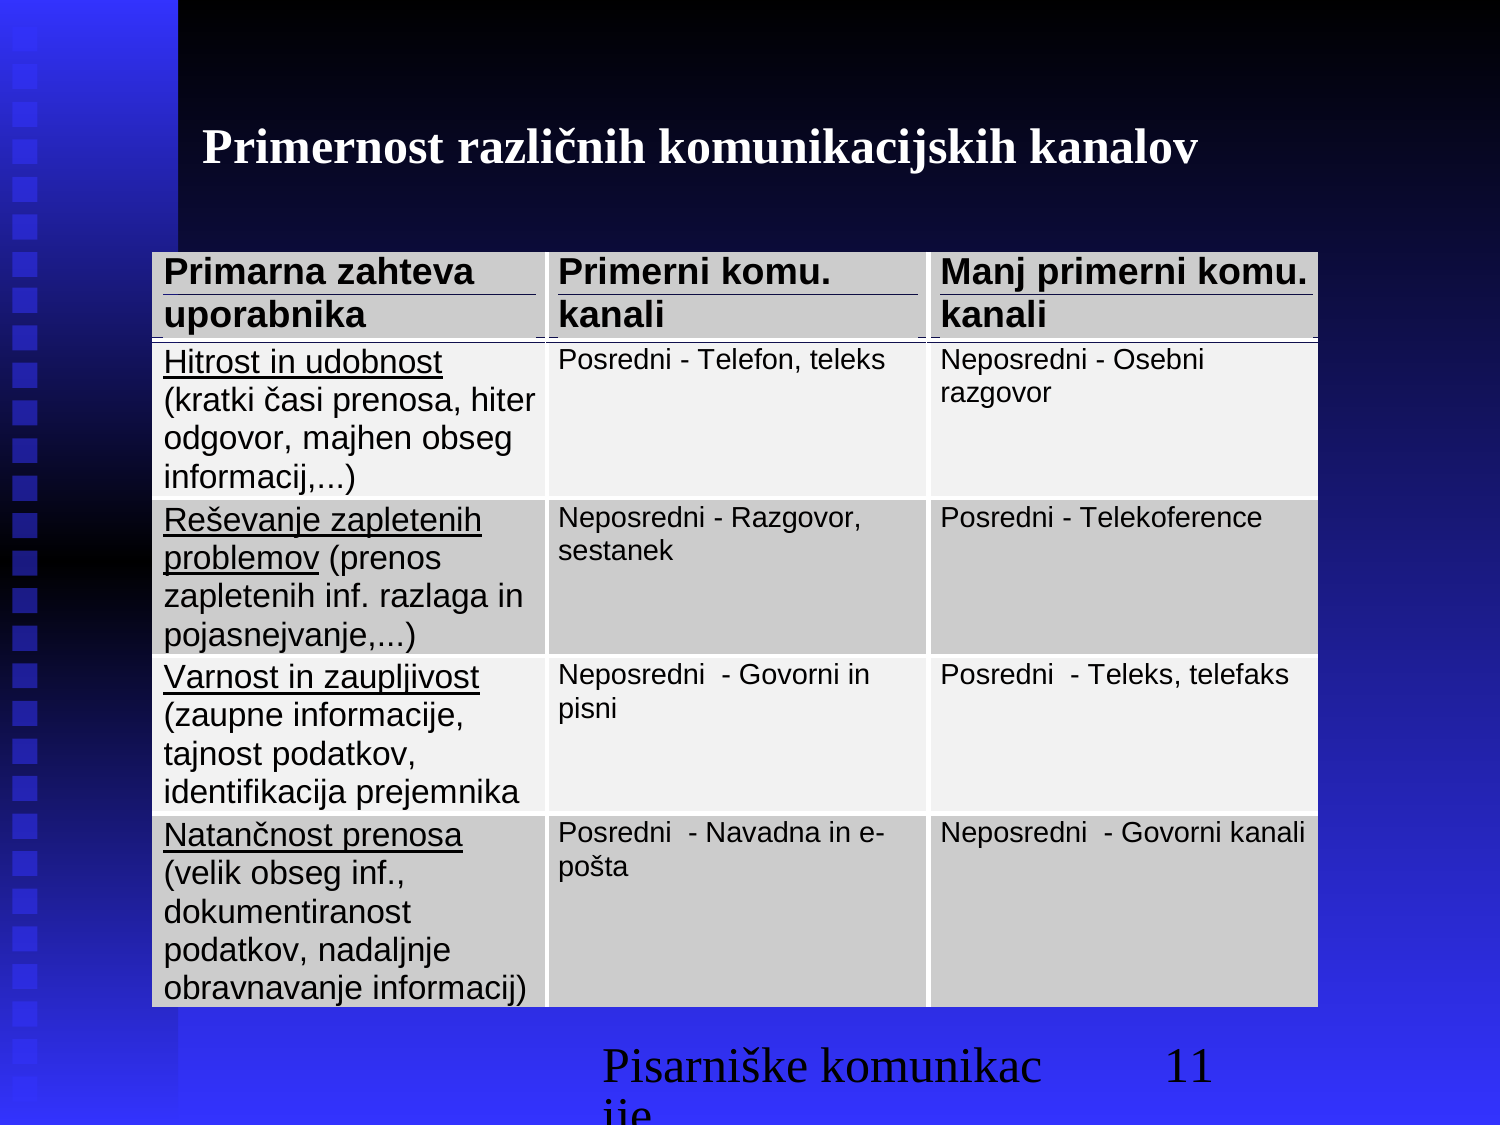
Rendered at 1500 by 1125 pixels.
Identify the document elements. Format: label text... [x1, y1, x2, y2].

title Primernost različnih komunikacijskih kanalov [187, 49, 1463, 238]
chart [137, 251, 1318, 1034]
